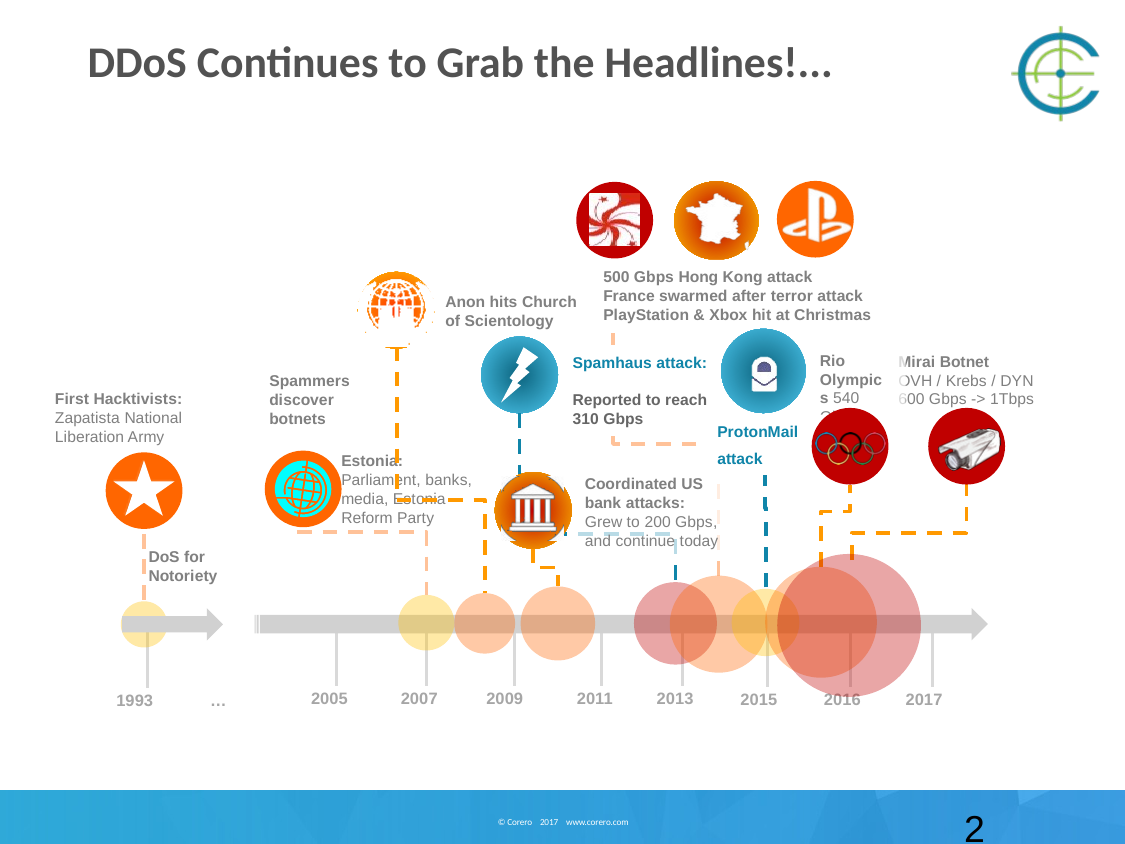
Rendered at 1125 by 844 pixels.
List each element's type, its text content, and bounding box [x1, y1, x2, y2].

text_box [745, 409, 782, 414]
text_box … [195, 682, 290, 718]
picture [501, 476, 564, 541]
text_box [264, 464, 274, 514]
picture [815, 432, 886, 465]
text_box 2015 [725, 681, 808, 717]
picture [982, 6, 1108, 141]
picture [0, 790, 1125, 844]
text_box [737, 328, 790, 338]
text_box DoS for Notoriety [133, 539, 239, 593]
text_box [510, 541, 557, 549]
text_box [674, 196, 683, 245]
text_box [811, 407, 889, 462]
picture [589, 193, 640, 246]
text_box 2017 [890, 681, 974, 717]
text_box Estonia: Parliament, banks, media, Estonia Reform Party [326, 443, 492, 534]
text_box Mirai Botnet OVH / Krebs / DYN 600 Gbps -> 1Tbps [906, 344, 1062, 416]
text_box First Hacktivists: Zapatista National Liberation Army [40, 381, 249, 453]
text_box [1001, 429, 1006, 464]
picture [728, 338, 800, 409]
text_box [278, 518, 329, 528]
text_box Anon hits Church of Scientology [436, 284, 597, 338]
picture [683, 191, 751, 251]
text_box [254, 553, 988, 697]
text_box Coordinated US bank attacks: Grew to 200 Gbps, and continue today [570, 467, 737, 558]
picture [938, 428, 1001, 471]
text_box ProtonMail attack [702, 414, 825, 475]
text_box 2011 [562, 680, 656, 716]
text_box Rio Olympics 540 Gbps [805, 343, 906, 434]
picture [274, 460, 332, 518]
text_box [481, 338, 559, 414]
text_box 2013 [656, 680, 736, 716]
text_box Spammers discover botnets [254, 363, 376, 435]
text_box [576, 181, 654, 259]
picture [358, 271, 436, 347]
text_box [516, 472, 551, 476]
text_box 2007 [386, 680, 471, 716]
text_box [721, 348, 728, 394]
text_box 2016 [809, 685, 890, 717]
text_box [564, 487, 572, 534]
text_box [793, 180, 838, 188]
text_box [688, 181, 744, 191]
text_box [332, 463, 342, 515]
text_box [751, 198, 759, 243]
text_box [689, 251, 743, 259]
text_box [120, 601, 223, 648]
picture [777, 188, 857, 252]
title DDoS Continues to Grab the Headlines!... [72, 32, 968, 154]
text_box [928, 407, 1001, 485]
text_box [795, 252, 836, 258]
text_box 2009 [471, 680, 562, 716]
text_box [494, 489, 501, 532]
text_box [105, 452, 183, 529]
text_box 500 Gbps Hong Kong attack France swarmed after terror attack PlayStation & Xbox hit at Christmas [588, 259, 889, 331]
text_box Spamhaus attack: Reported to reach 310 Gbps [558, 345, 723, 436]
text_box [278, 450, 329, 460]
text_box [800, 349, 806, 393]
text_box 1993 [101, 682, 195, 718]
text_box [816, 465, 884, 485]
text_box 2005 [296, 680, 386, 716]
